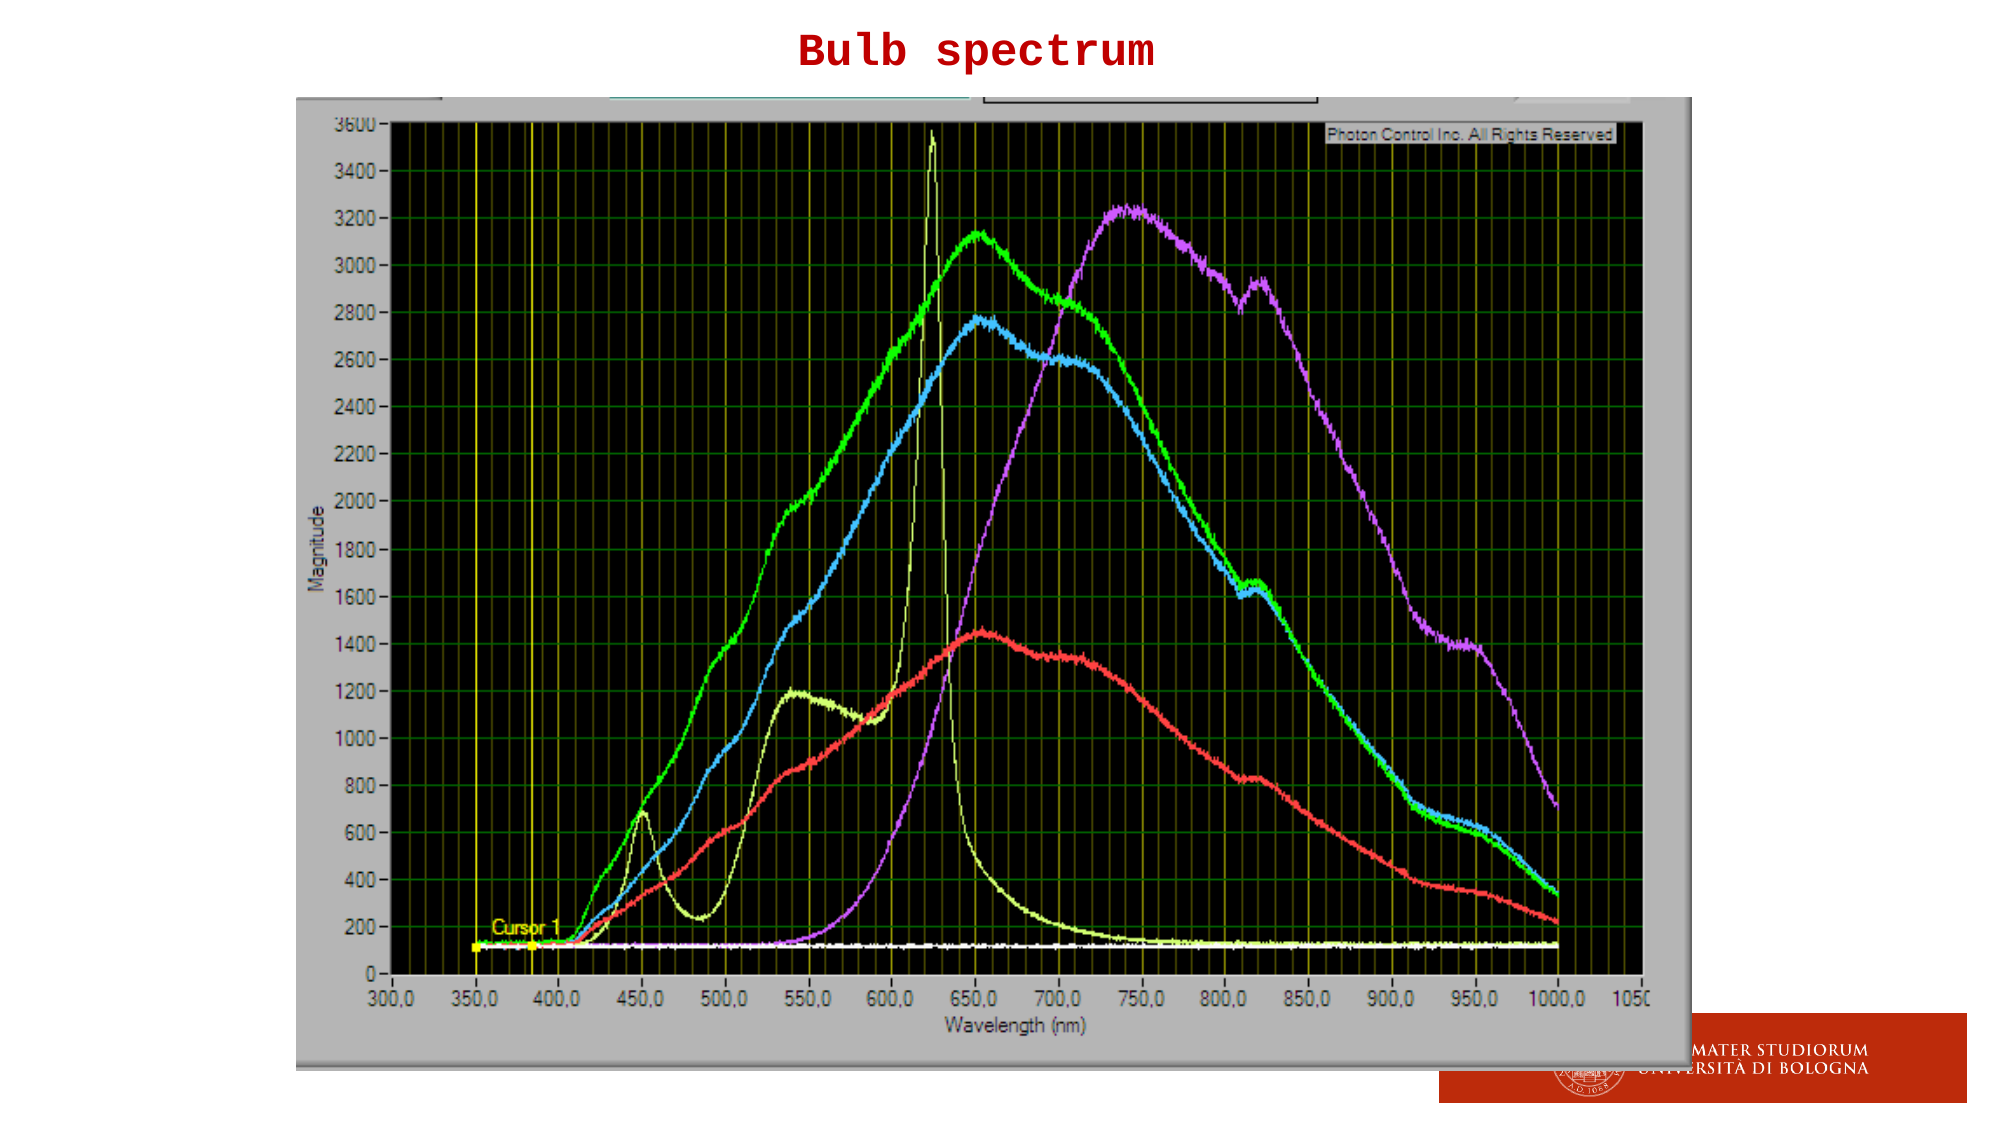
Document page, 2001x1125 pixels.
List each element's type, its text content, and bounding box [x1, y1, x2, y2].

text_box Bulb spectrum [296, 11, 1657, 83]
picture [296, 97, 1692, 1071]
